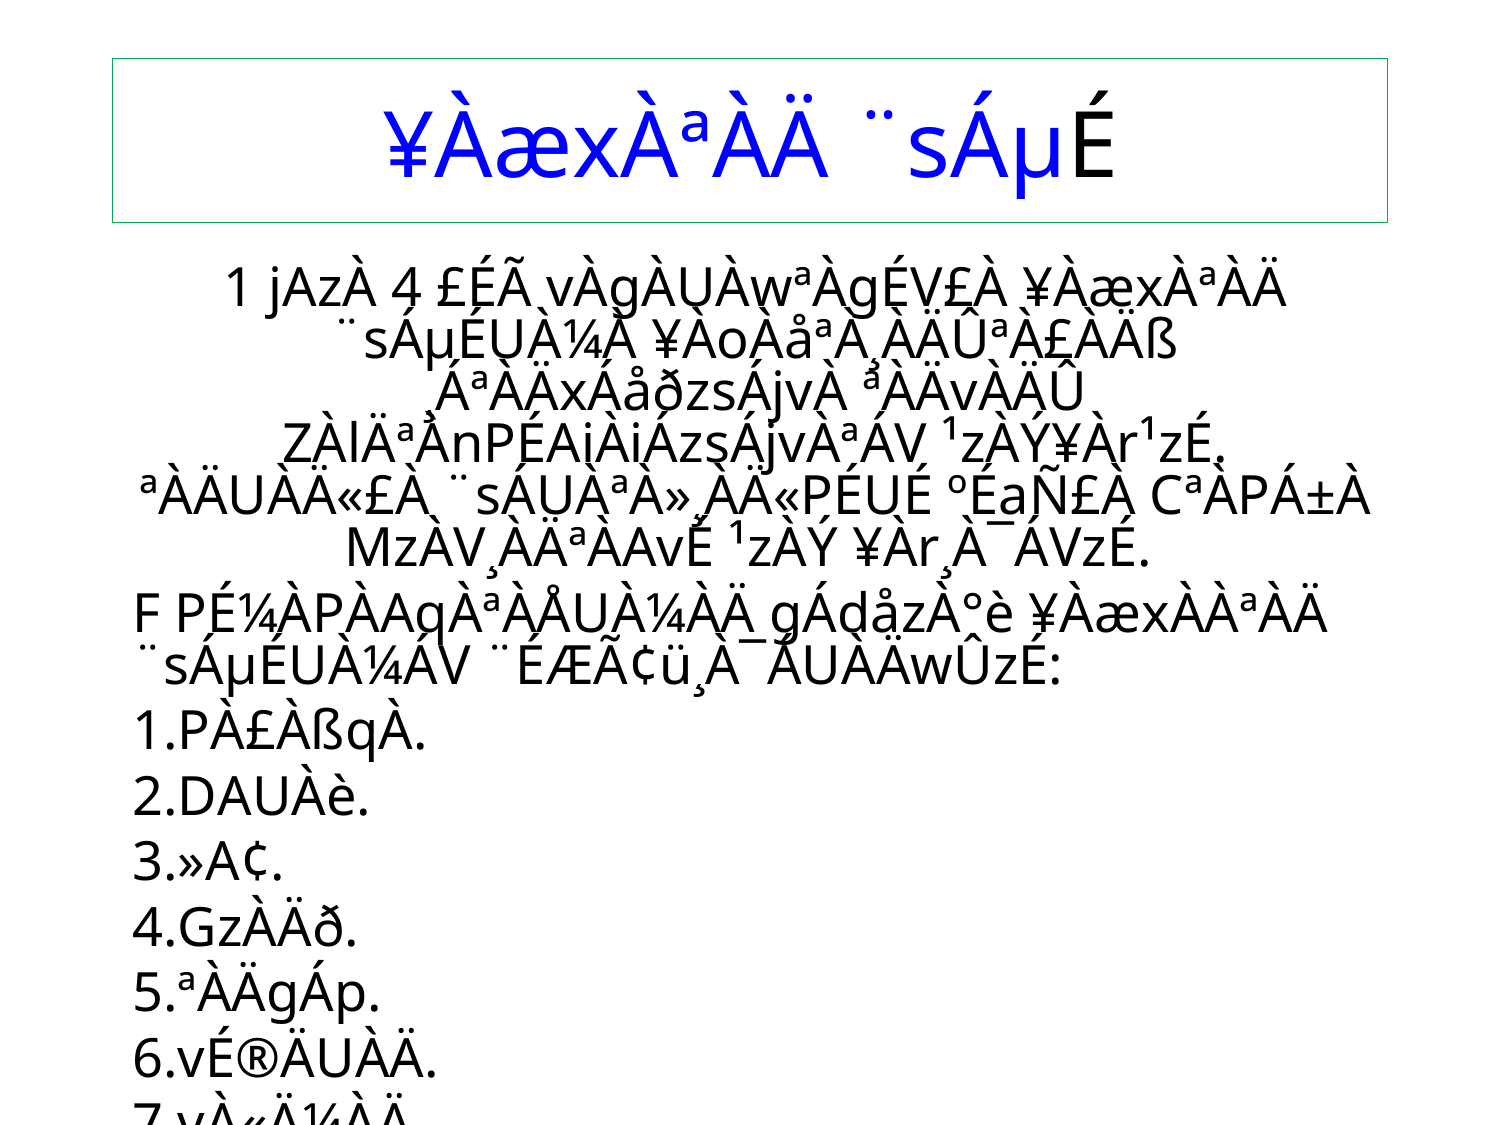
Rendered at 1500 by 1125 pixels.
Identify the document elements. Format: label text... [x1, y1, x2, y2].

title ¥ÀæxÀªÀÄ ¨sÁµÉ [112, 58, 1388, 223]
text_box 1 jAzÀ 4 £ÉÃ vÀgÀUÀwªÀgÉV£À ¥ÀæxÀªÀÄ ¨sÁµÉUÀ¼À ¥ÀoÀåªÀ¸ÀÄÛªÀ£ÀÄß ¸ÁªÀÄxÁåðzsÁjvÀ ªÀÄvÀÄÛ ZÀlÄªÀnPÉAiÀiÁzsÁjvÀªÁV ¹zÀÝ¥Àr¹zÉ. ªÀÄUÀÄ«£À ¨sÁUÀªÀ»¸ÀÄ«PÉUÉ ºÉaÑ£À CªÀPÁ±À MzÀV¸ÀÄªÀAvÉ ¹zÀÝ ¥Àr¸À¯ÁVzÉ. F PÉ¼ÀPÀAqÀªÀÅUÀ¼ÀÄ gÁdåzÀ°è ¥ÀæxÀÀªÀÄ ¨sÁµÉUÀ¼ÁV ¨ÉÆÃ¢ü¸À¯ÁUÀÄwÛzÉ: PÀ£ÀßqÀ. DAUÀè. »A¢. GzÀÄð. ªÀÄgÁp. vÉ®ÄUÀÄ. vÀ«Ä¼ÀÄ. ¸ÀA¸ÀÌçvÀ (8 jAzÀ 10 £ÉÃ vÀgÀUÀw ªÀgÉUÉ) [117, 257, 1395, 1067]
